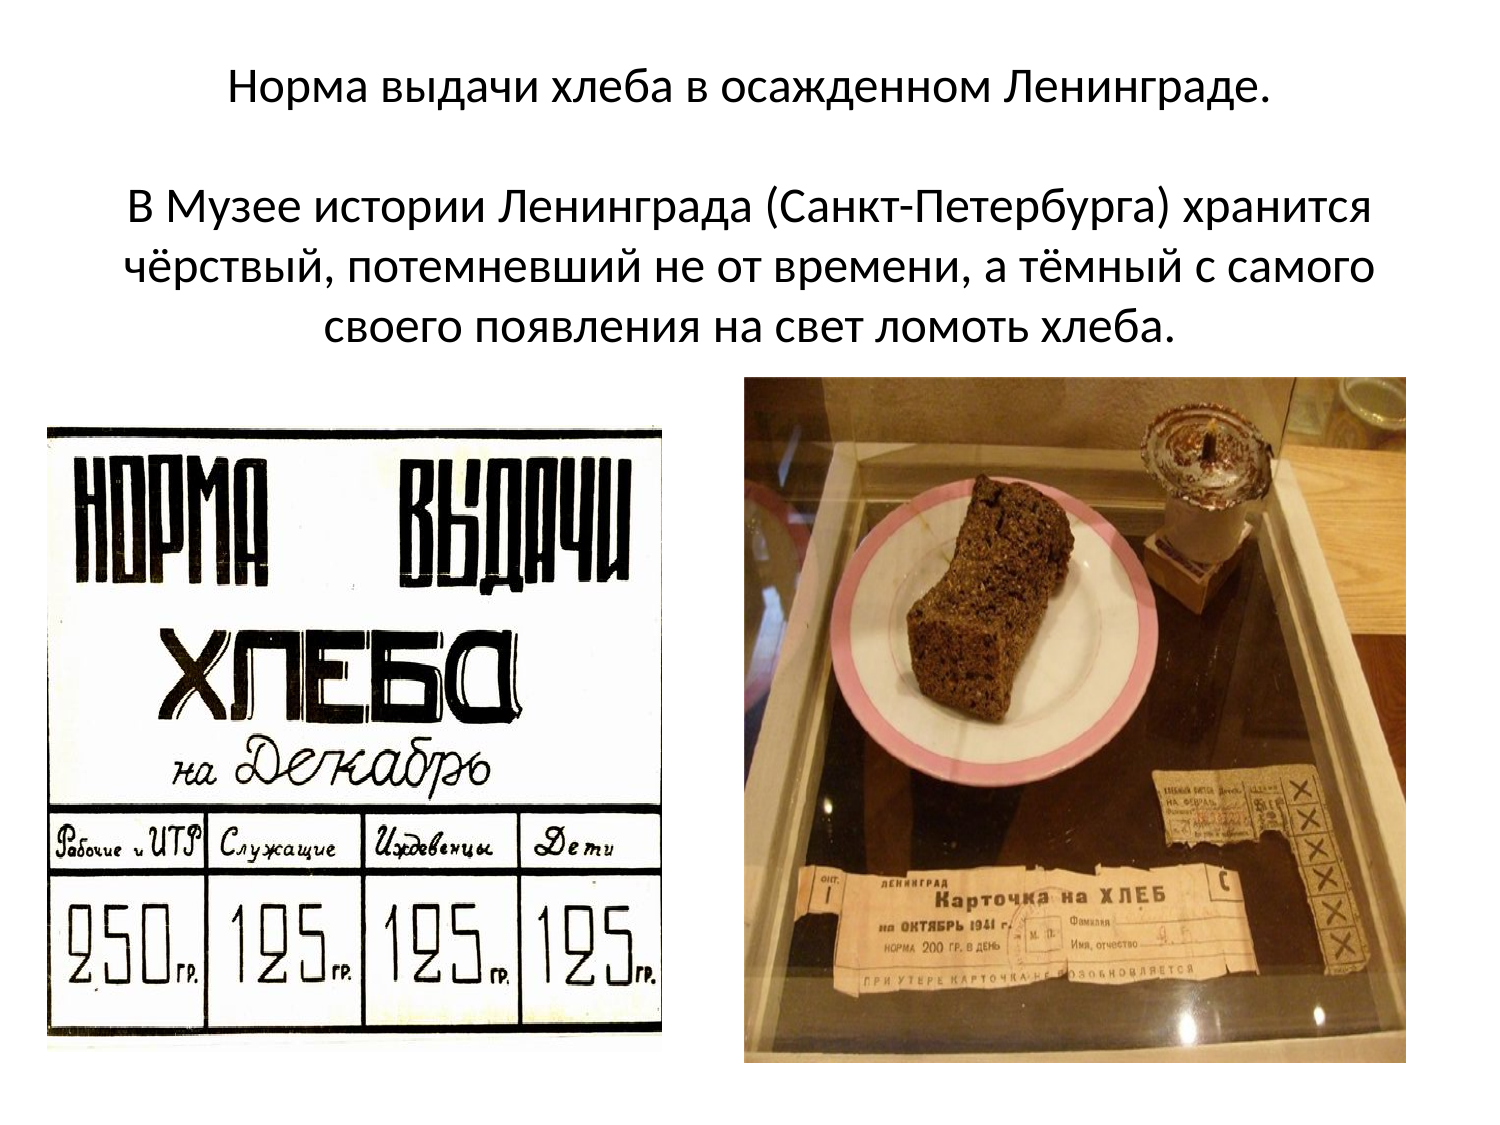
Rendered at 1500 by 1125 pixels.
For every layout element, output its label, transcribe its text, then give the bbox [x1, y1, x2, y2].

title Норма выдачи хлеба в осажденном Ленинграде. В Музее истории Ленинграда (Санкт-Петербурга) хранится чёрствый, потемневший не от времени, а тёмный с самого своего появления на свет ломоть хлеба. [35, 45, 1465, 364]
picture [47, 425, 662, 1052]
picture [744, 377, 1406, 1063]
